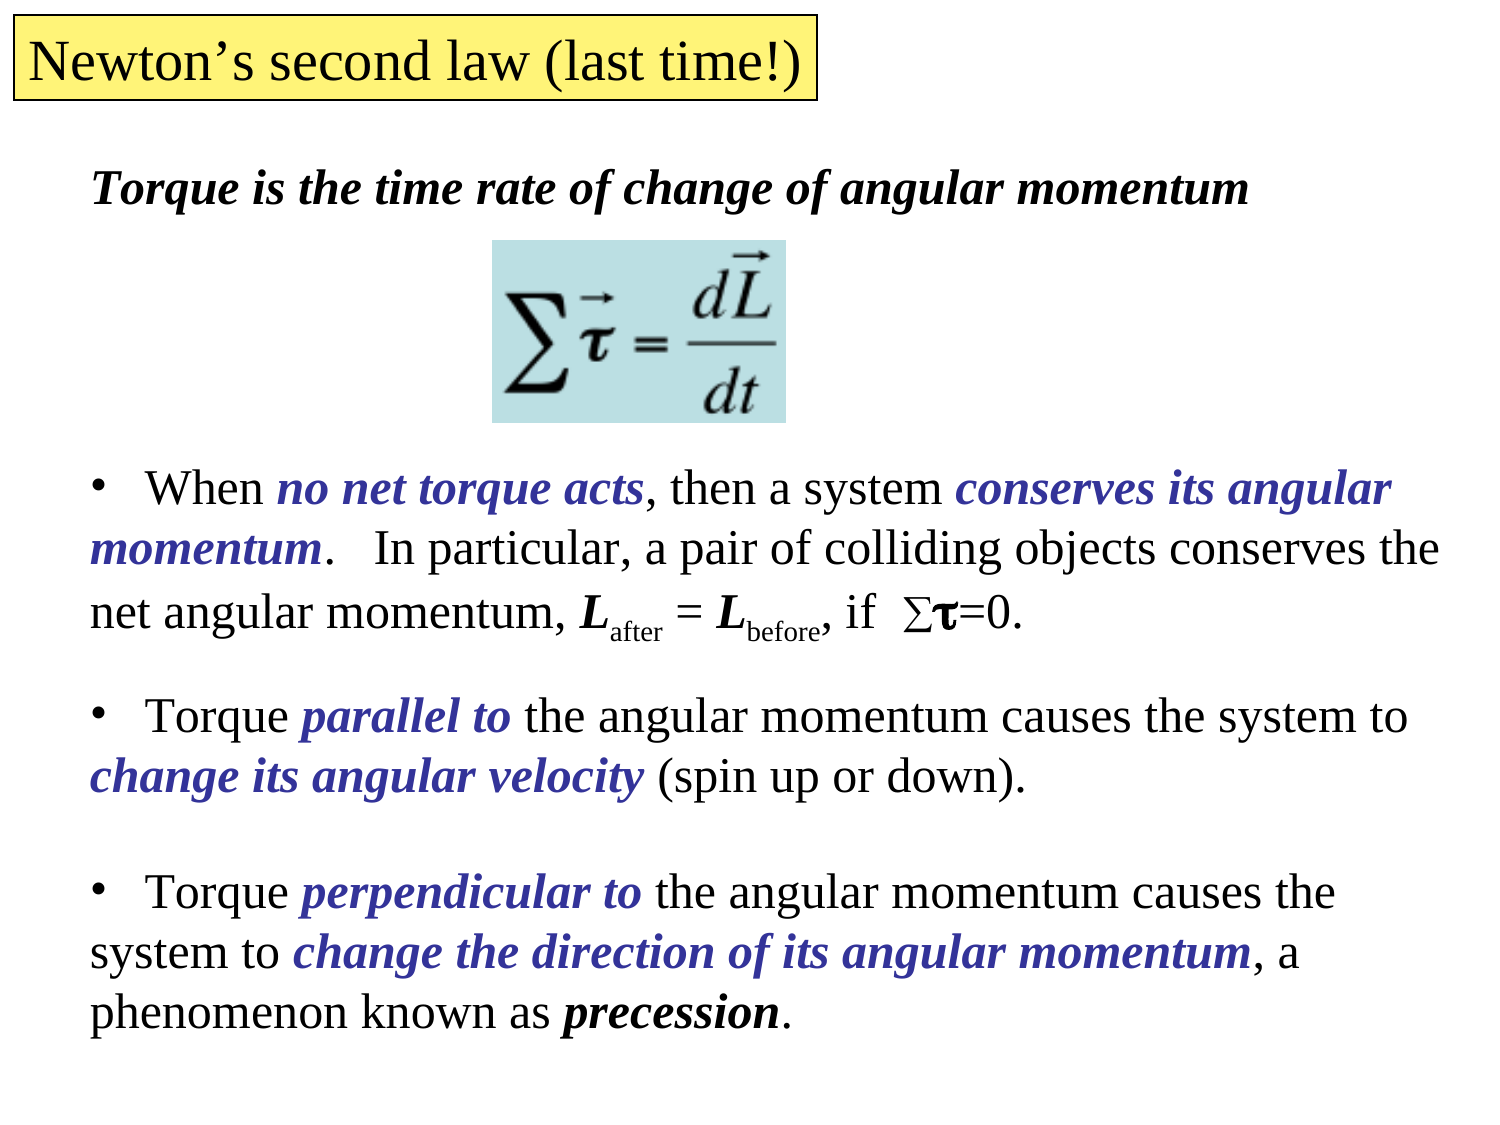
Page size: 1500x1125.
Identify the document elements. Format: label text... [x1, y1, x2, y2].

text_box Newton’s second law (last time!) [13, 14, 818, 101]
picture [492, 240, 786, 423]
text_box Torque is the time rate of change of angular momentum When no net torque acts, then a system conserves its angular momentum. In particular, a pair of colliding objects conserves the net angular momentum, Lafter = Lbefore, if ∑τ=0. Torque parallel to the angular momentum causes the system to change its angular velocity (spin up or down). Torque perpendicular to the angular momentum causes the system to change the direction of its angular momentum, a phenomenon known as precession. [75, 146, 1500, 1046]
